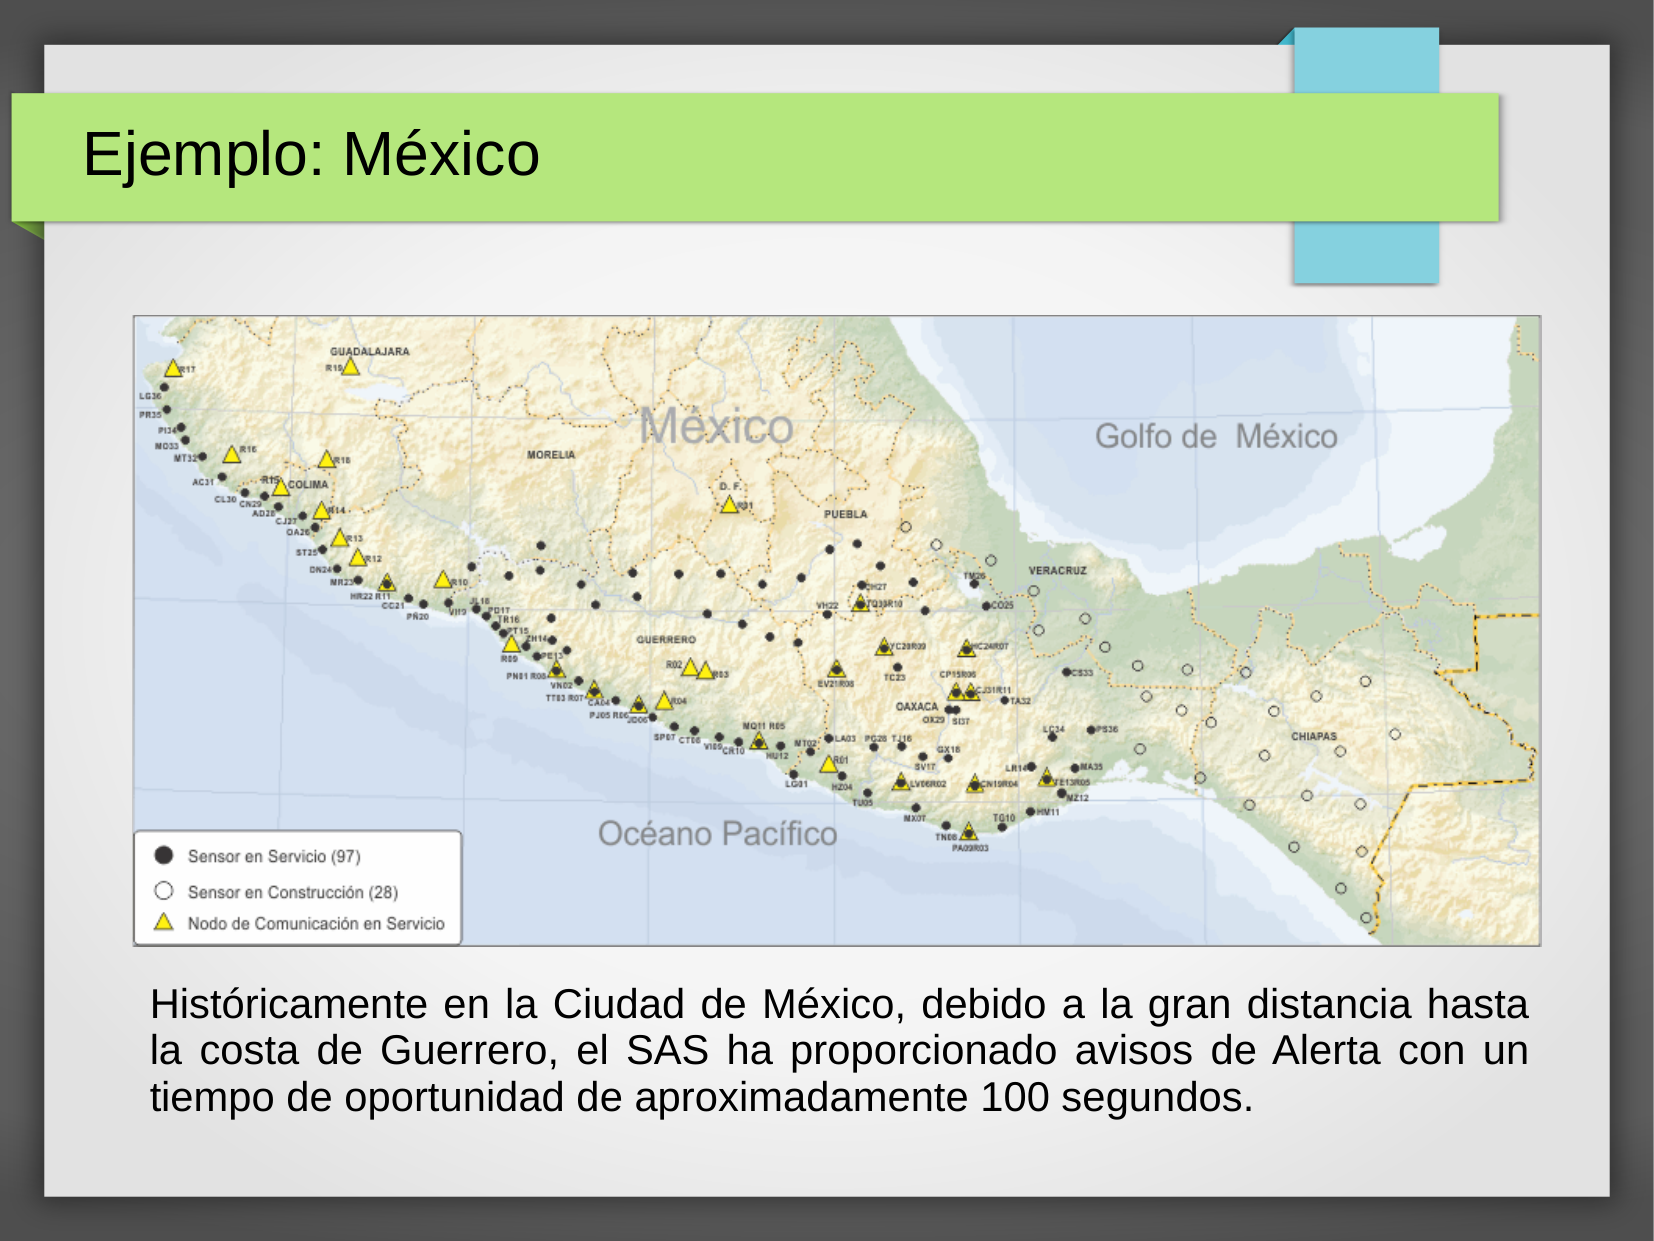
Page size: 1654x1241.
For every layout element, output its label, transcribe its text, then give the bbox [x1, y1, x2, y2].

picture [0, 0, 1654, 1241]
text_box Históricamente en la Ciudad de México, debido a la gran distancia hasta la costa de Guerrero, el SAS ha proporcionado avisos de Alerta con un tiempo de oportunidad de aproximadamente 100 segundos. [135, 973, 1546, 1129]
title Ejemplo: México [82, 94, 1264, 213]
